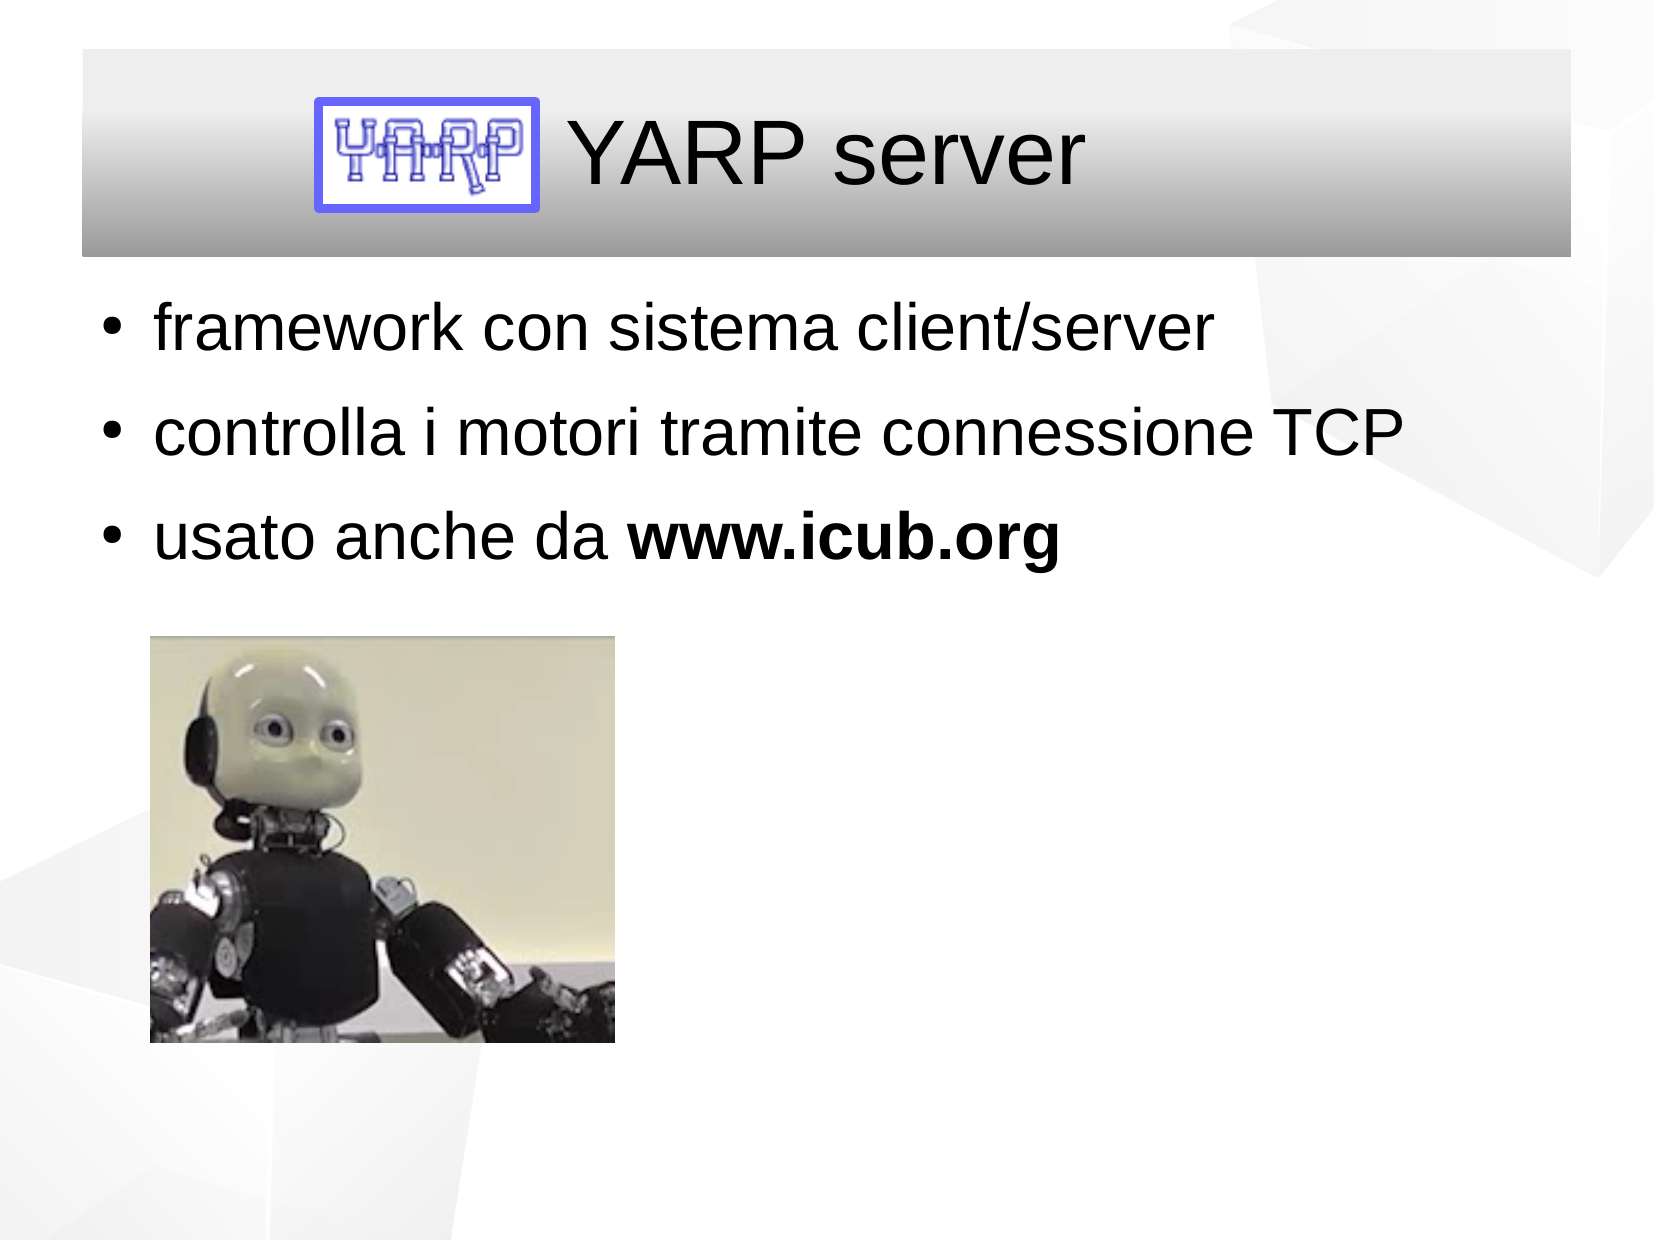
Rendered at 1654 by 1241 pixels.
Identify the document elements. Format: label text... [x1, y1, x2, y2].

picture [323, 106, 532, 205]
picture [150, 636, 615, 1043]
title YARP server [82, 49, 1571, 257]
list framework con sistema client/server controlla i motori tramite connessione TCP usato anche da www.icub.org [82, 290, 1571, 1010]
